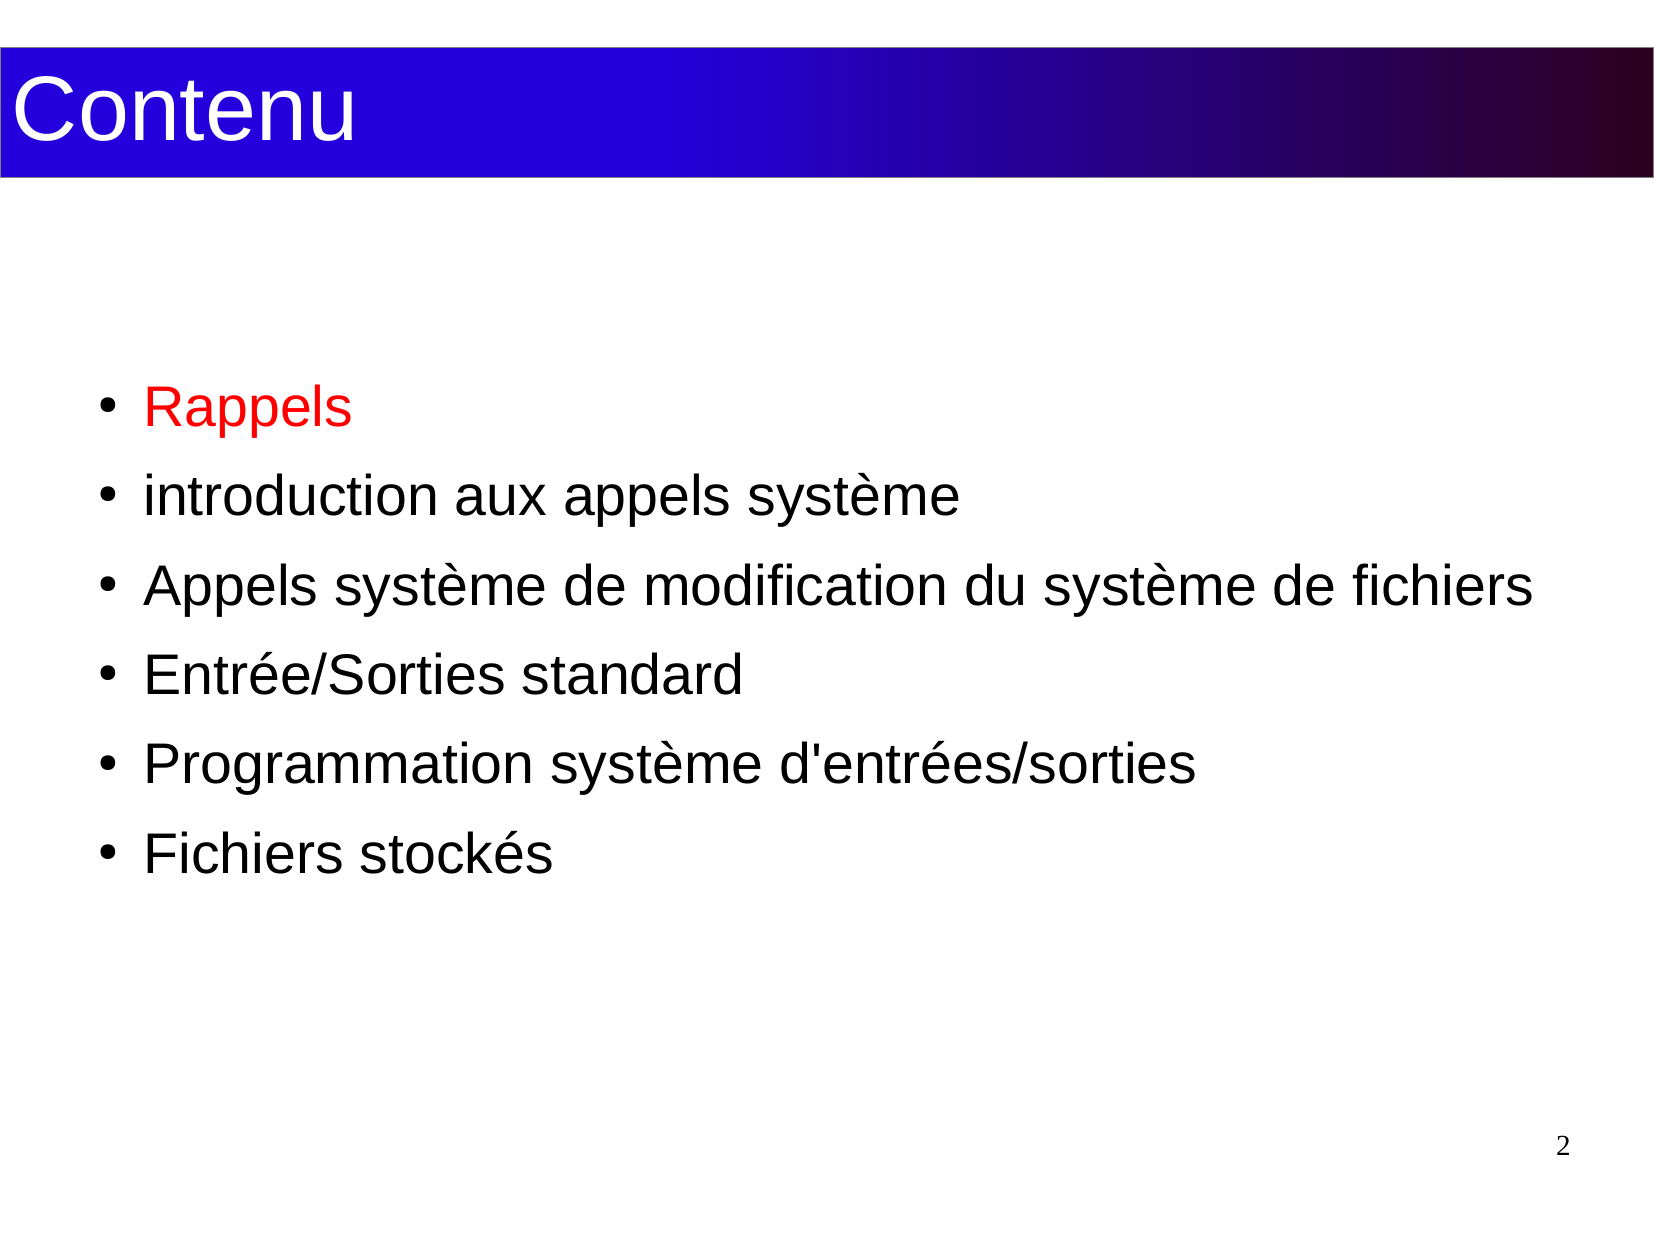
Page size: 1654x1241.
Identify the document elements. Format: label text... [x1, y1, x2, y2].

title Contenu [11, 5, 1642, 213]
list Rappels introduction aux appels système Appels système de modification du système de fichiers Entrée/Sorties standard Programmation système d'entrées/sorties Fichiers stockés [82, 195, 1538, 916]
